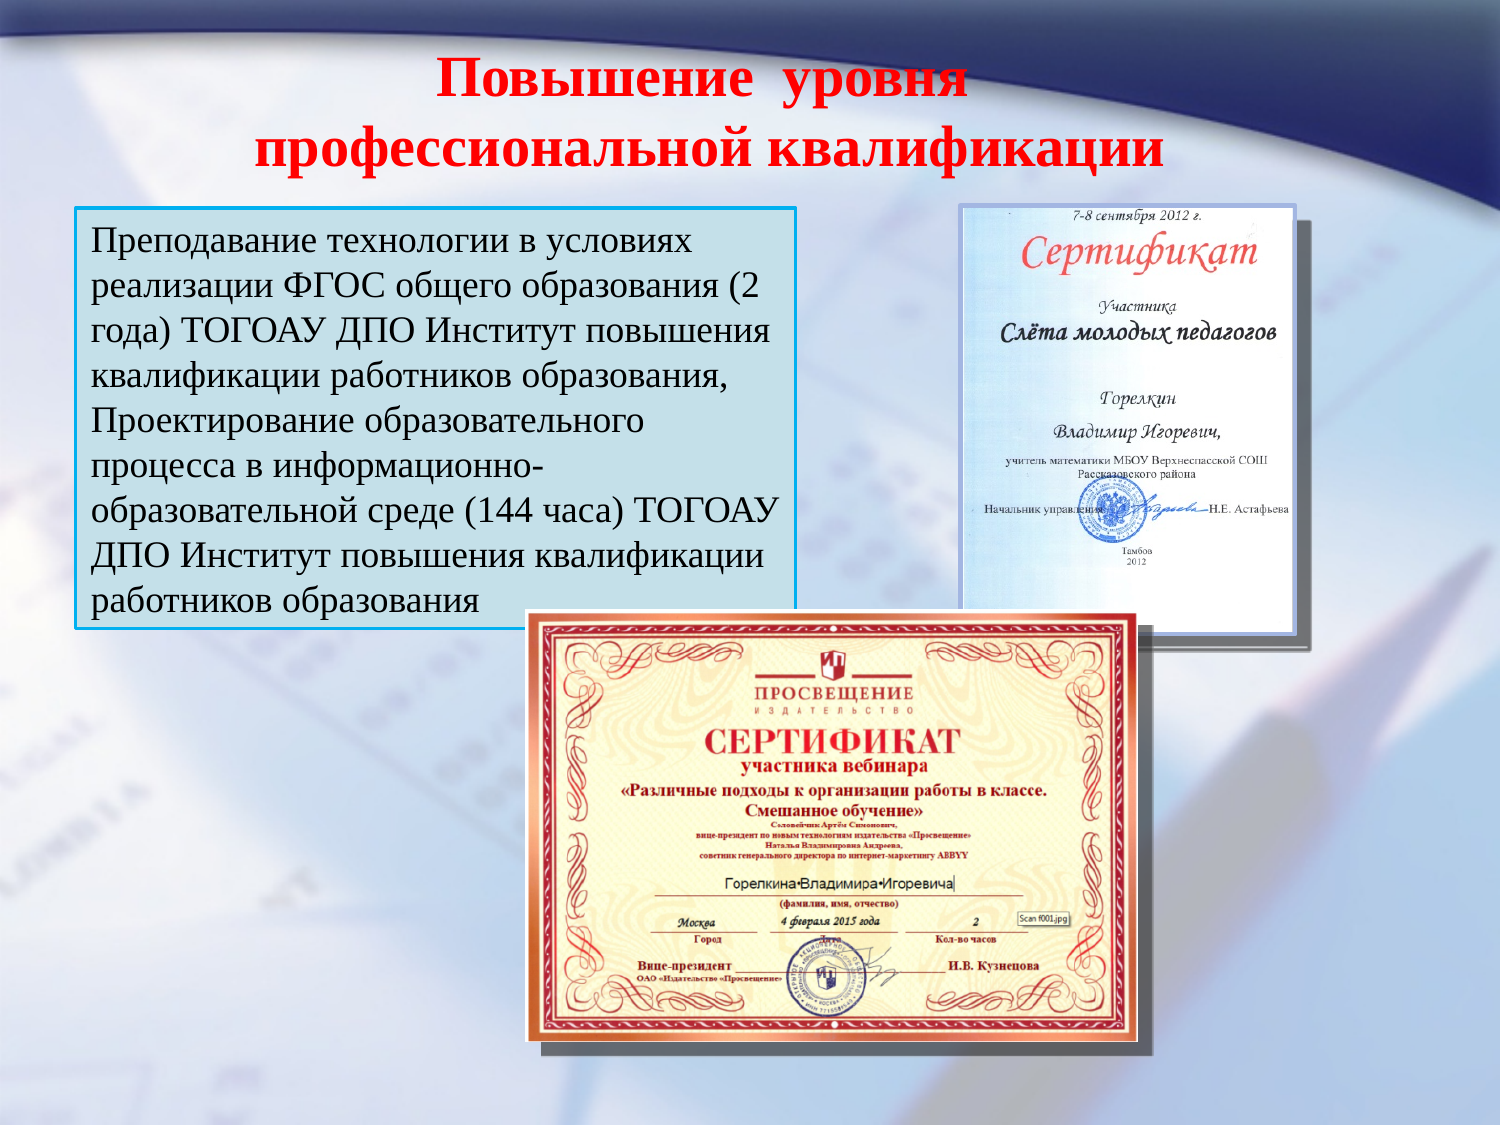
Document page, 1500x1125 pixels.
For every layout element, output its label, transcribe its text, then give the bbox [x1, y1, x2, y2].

text_box Повышение уровня профессиональной квалификации [183, 31, 1236, 186]
text_box Преподавание технологии в условиях реализации ФГОС общего образования (2 года) ТОГОАУ ДПО Институт повышения квалификации работников образования, Проектирование образовательного процесса в информационно-образовательной среде (144 часа) ТОГОАУ ДПО Институт повышения квалификации работников образования [76, 208, 796, 628]
picture [525, 208, 1293, 1042]
